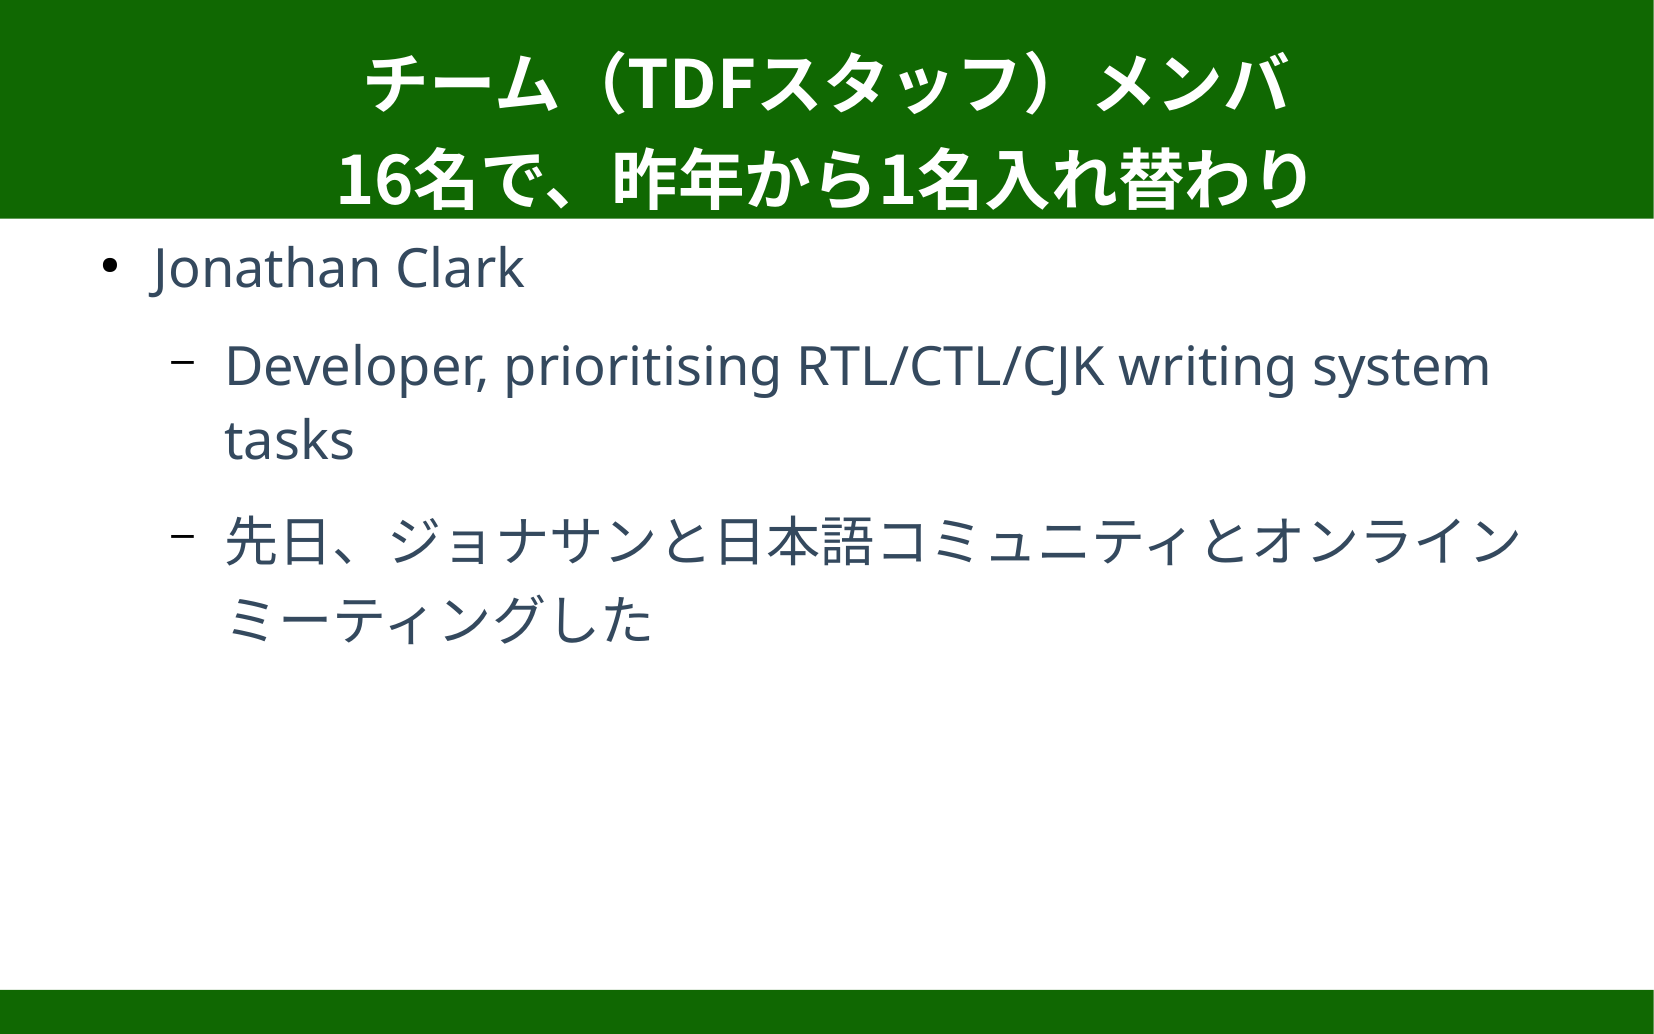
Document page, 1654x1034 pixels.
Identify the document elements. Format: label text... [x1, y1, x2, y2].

title チーム（TDFスタッフ）メンバ 16名で、昨年から1名入れ替わり [82, 30, 1571, 225]
list Jonathan Clark Developer, prioritising RTL/CTL/CJK writing system tasks 先日、ジョナサンと日本語コミュニティとオンラインミーティングした [82, 229, 1571, 827]
